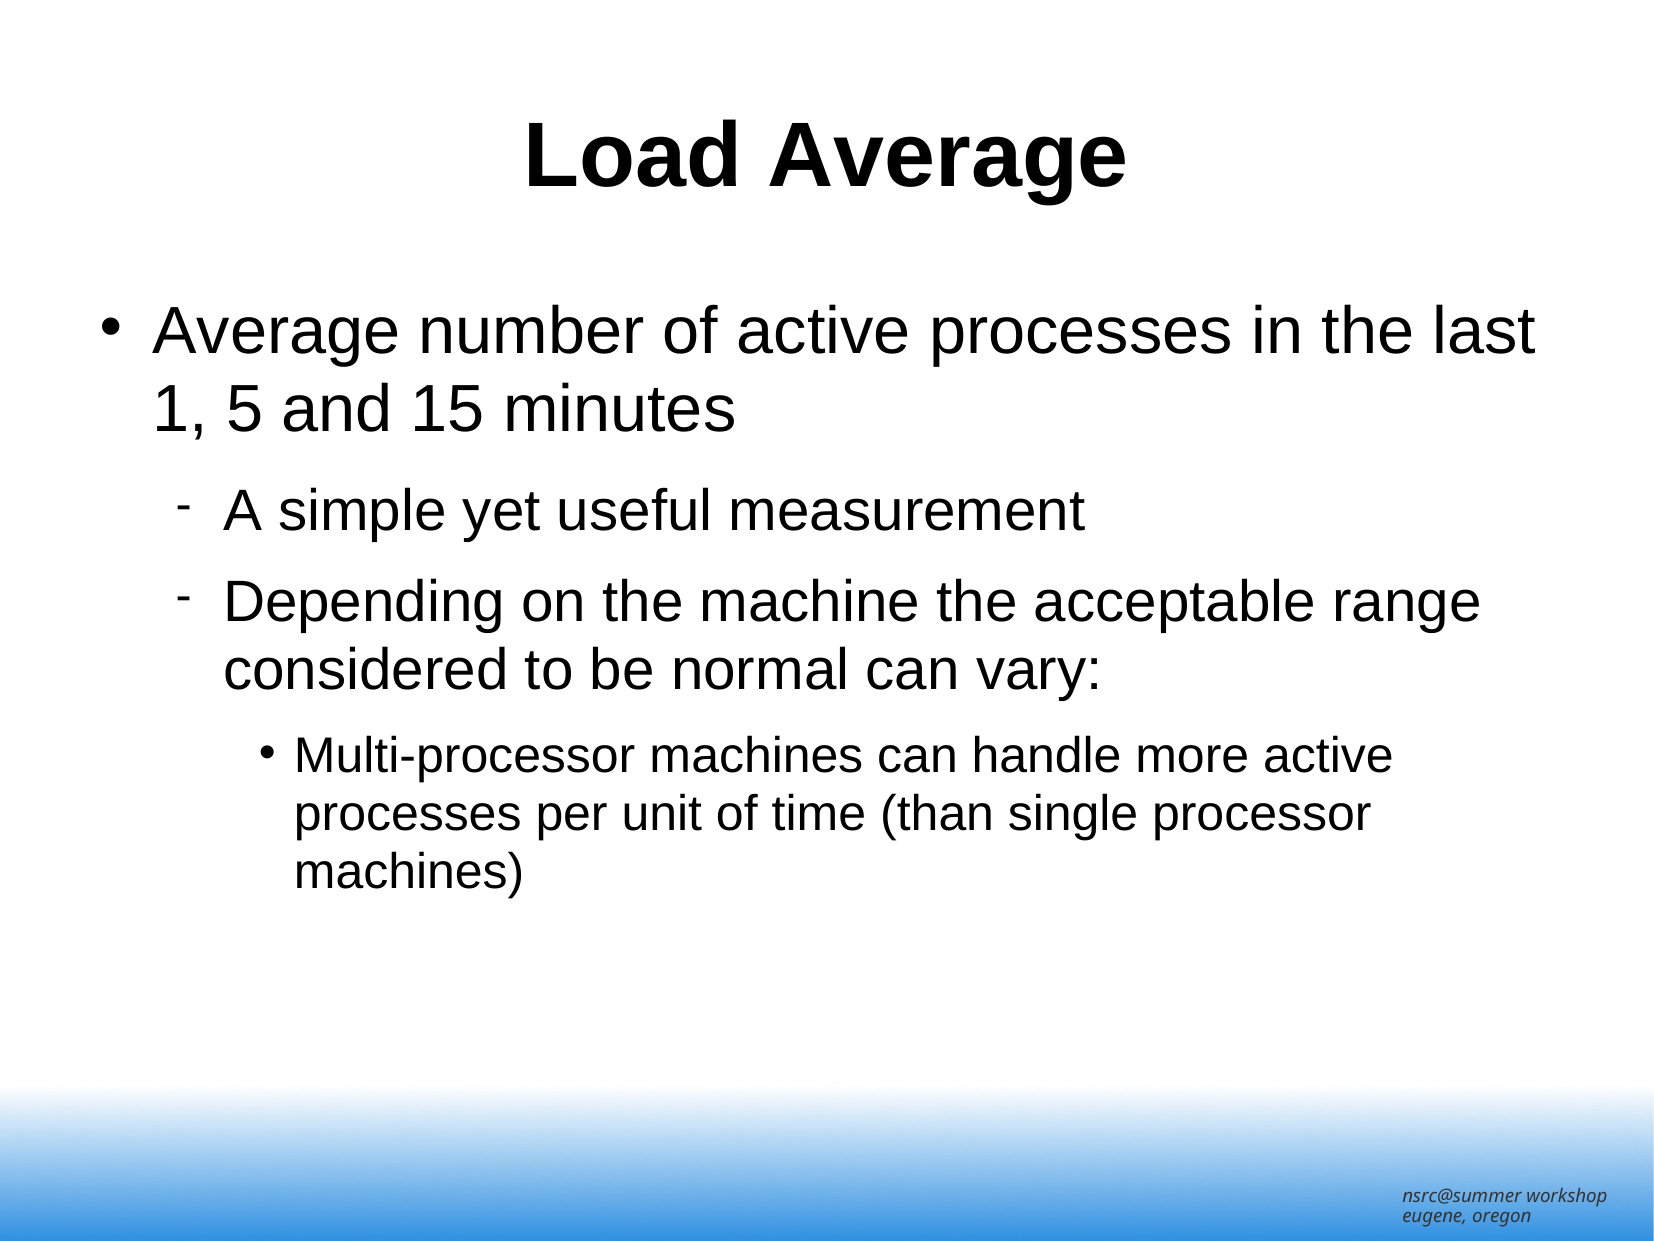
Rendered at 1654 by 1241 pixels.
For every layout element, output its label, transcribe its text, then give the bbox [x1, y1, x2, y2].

title Load Average [82, 49, 1571, 257]
picture [0, 1083, 1654, 1241]
list Average number of active processes in the last 1, 5 and 15 minutes A simple yet useful measurement Depending on the machine the acceptable range considered to be normal can vary: Multi-processor machines can handle more active processes per unit of time (than single processor machines) [82, 290, 1571, 1109]
